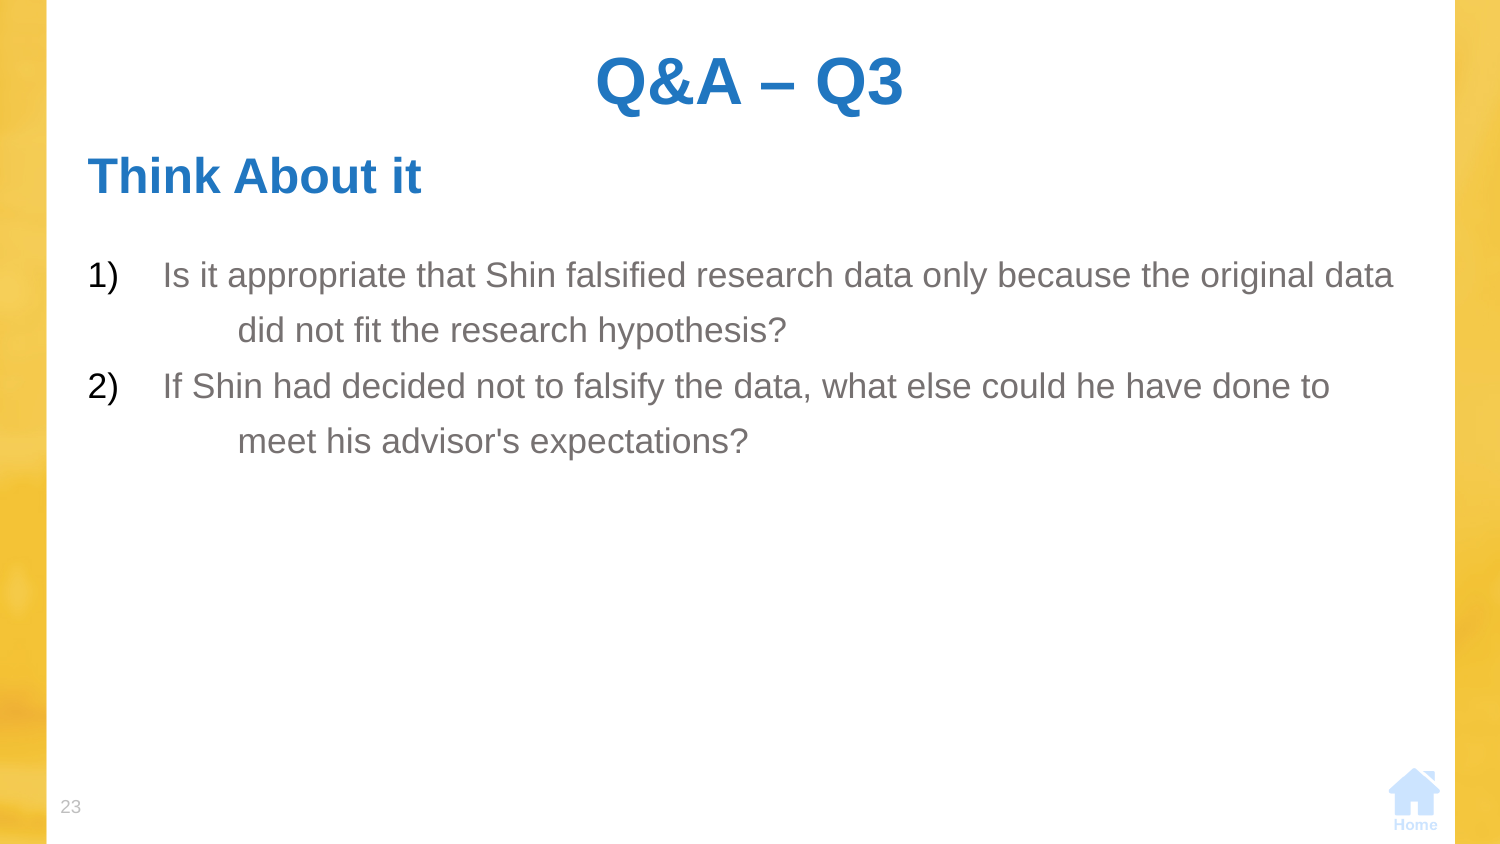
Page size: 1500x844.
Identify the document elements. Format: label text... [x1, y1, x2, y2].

title Q&A – Q3 [440, 37, 1060, 98]
subtitle Think About it [72, 98, 1421, 231]
list Is it appropriate that Shin falsified research data only because the original data did not fit the research hypothesis? If Shin had decided not to falsify the data, what else could he have done to meet his advisor's expectations? [72, 231, 1421, 783]
text_box 23 [45, 783, 383, 829]
